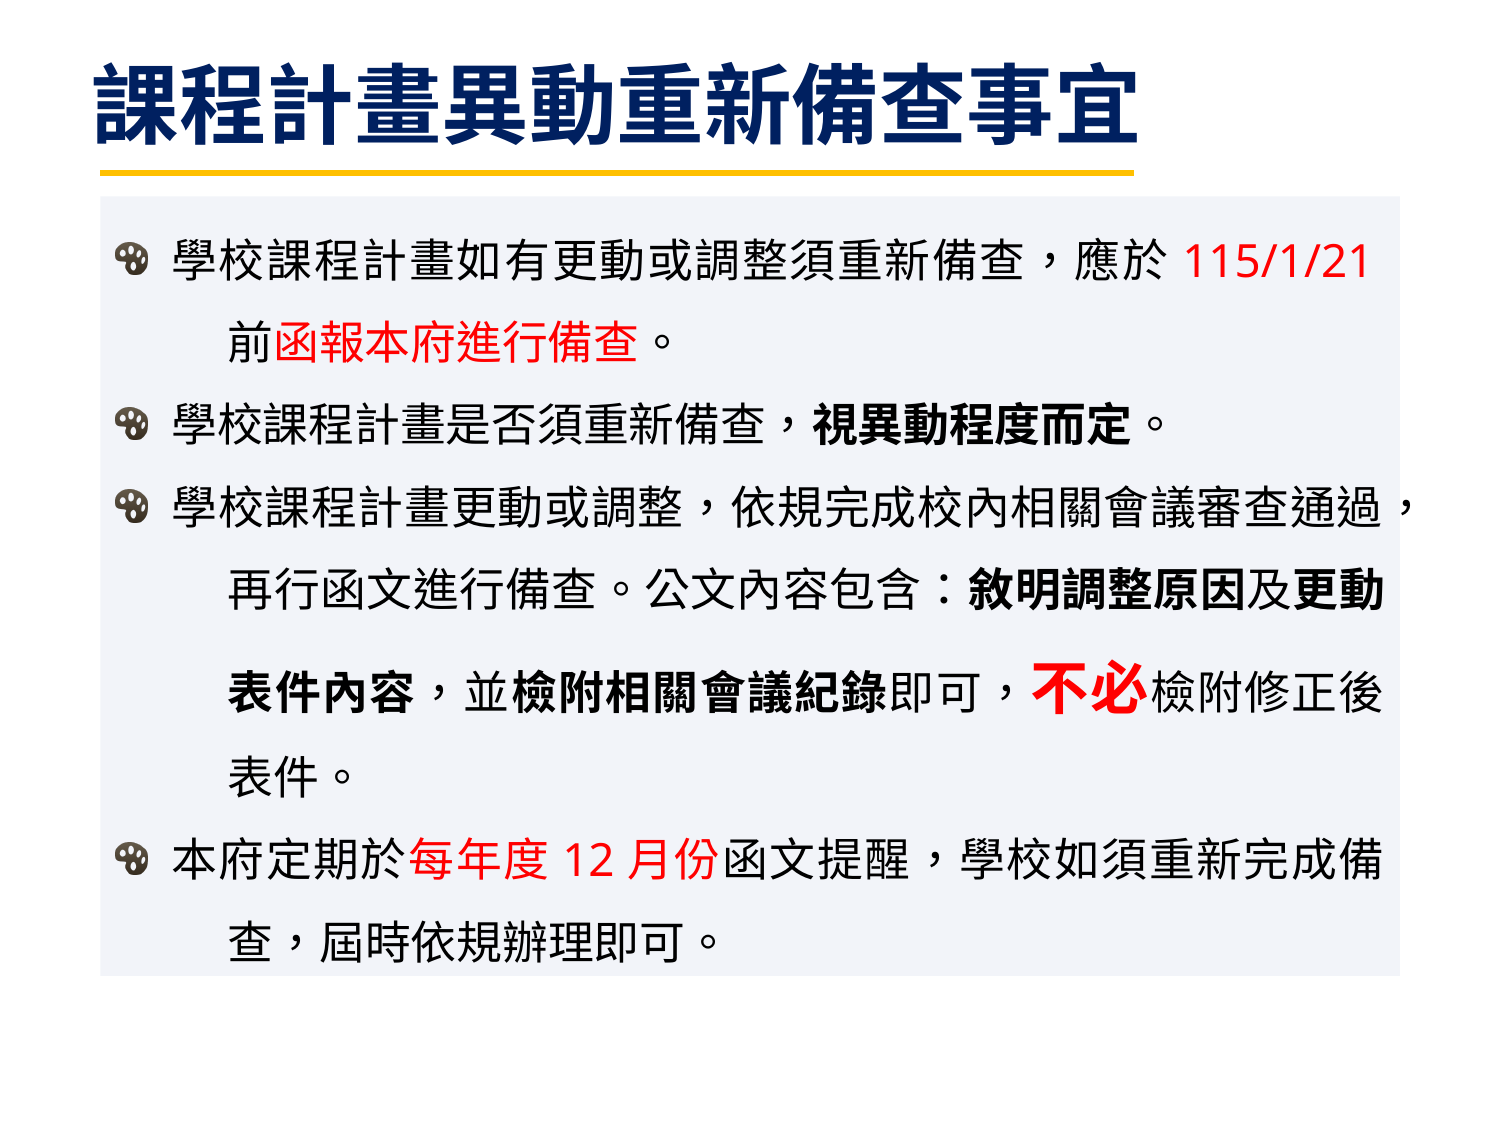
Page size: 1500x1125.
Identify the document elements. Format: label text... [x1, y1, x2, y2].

text_box 課程計畫異動重新備查事宜 [76, 42, 1168, 164]
text_box 學校課程計畫如有更動或調整須重新備查，應於115/1/21前函報本府進行備查。 學校課程計畫是否須重新備查，視異動程度而定。 學校課程計畫更動或調整，依規完成校內相關會議審查通過，再行函文進行備查。公文內容包含：敘明調整原因及更動表件內容，並檢附相關會議紀錄即可，不必檢附修正後表件。 本府定期於每年度12月份函文提醒，學校如須重新完成備查，屆時依規辦理即可。 [100, 196, 1400, 901]
